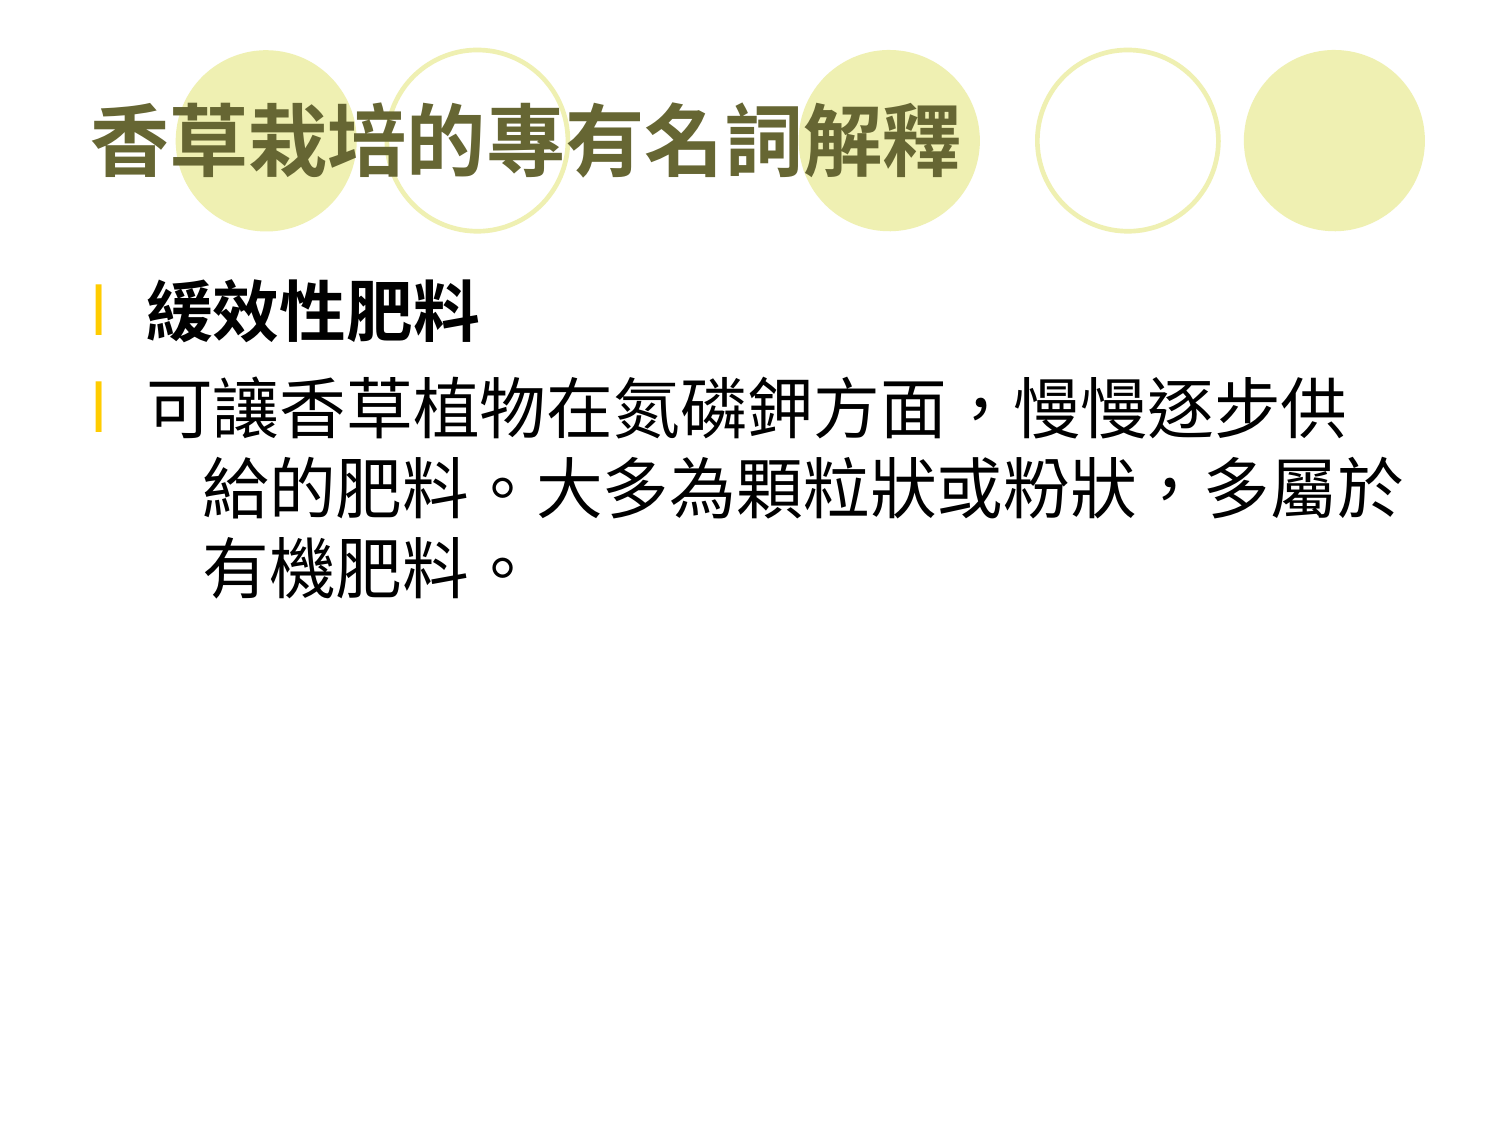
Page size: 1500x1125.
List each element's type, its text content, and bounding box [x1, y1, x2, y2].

list 緩效性肥料 可讓香草植物在氮磷鉀方面，慢慢逐步供給的肥料。大多為顆粒狀或粉狀，多屬於有機肥料。 [75, 262, 1426, 1006]
title 香草栽培的專有名詞解釋 [75, 45, 1426, 233]
